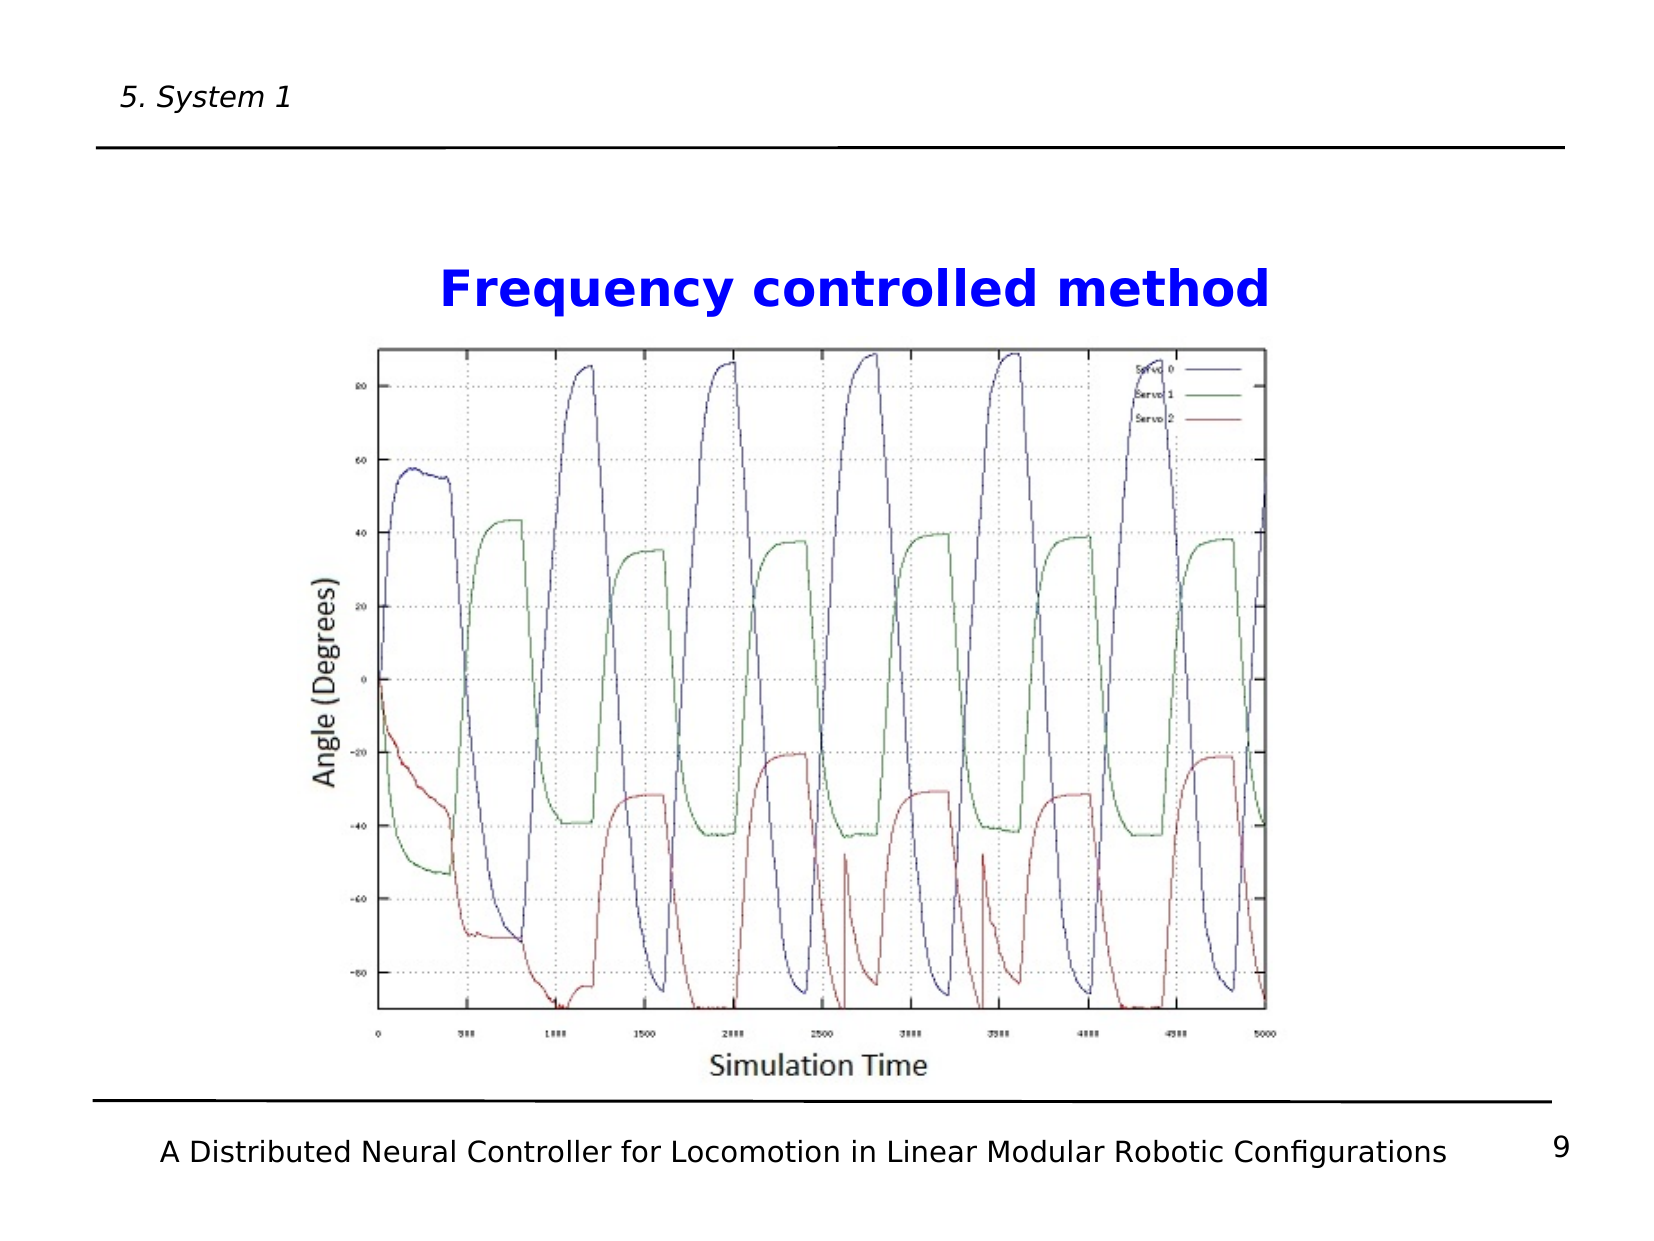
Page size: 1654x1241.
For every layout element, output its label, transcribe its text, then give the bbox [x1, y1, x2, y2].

text_box A Distributed Neural Controller for Locomotion in Linear Modular Robotic Configurations [145, 1127, 1464, 1177]
text_box Frequency controlled method [424, 252, 1288, 326]
picture [297, 336, 1307, 1095]
text_box 5. System 1 [104, 72, 309, 122]
